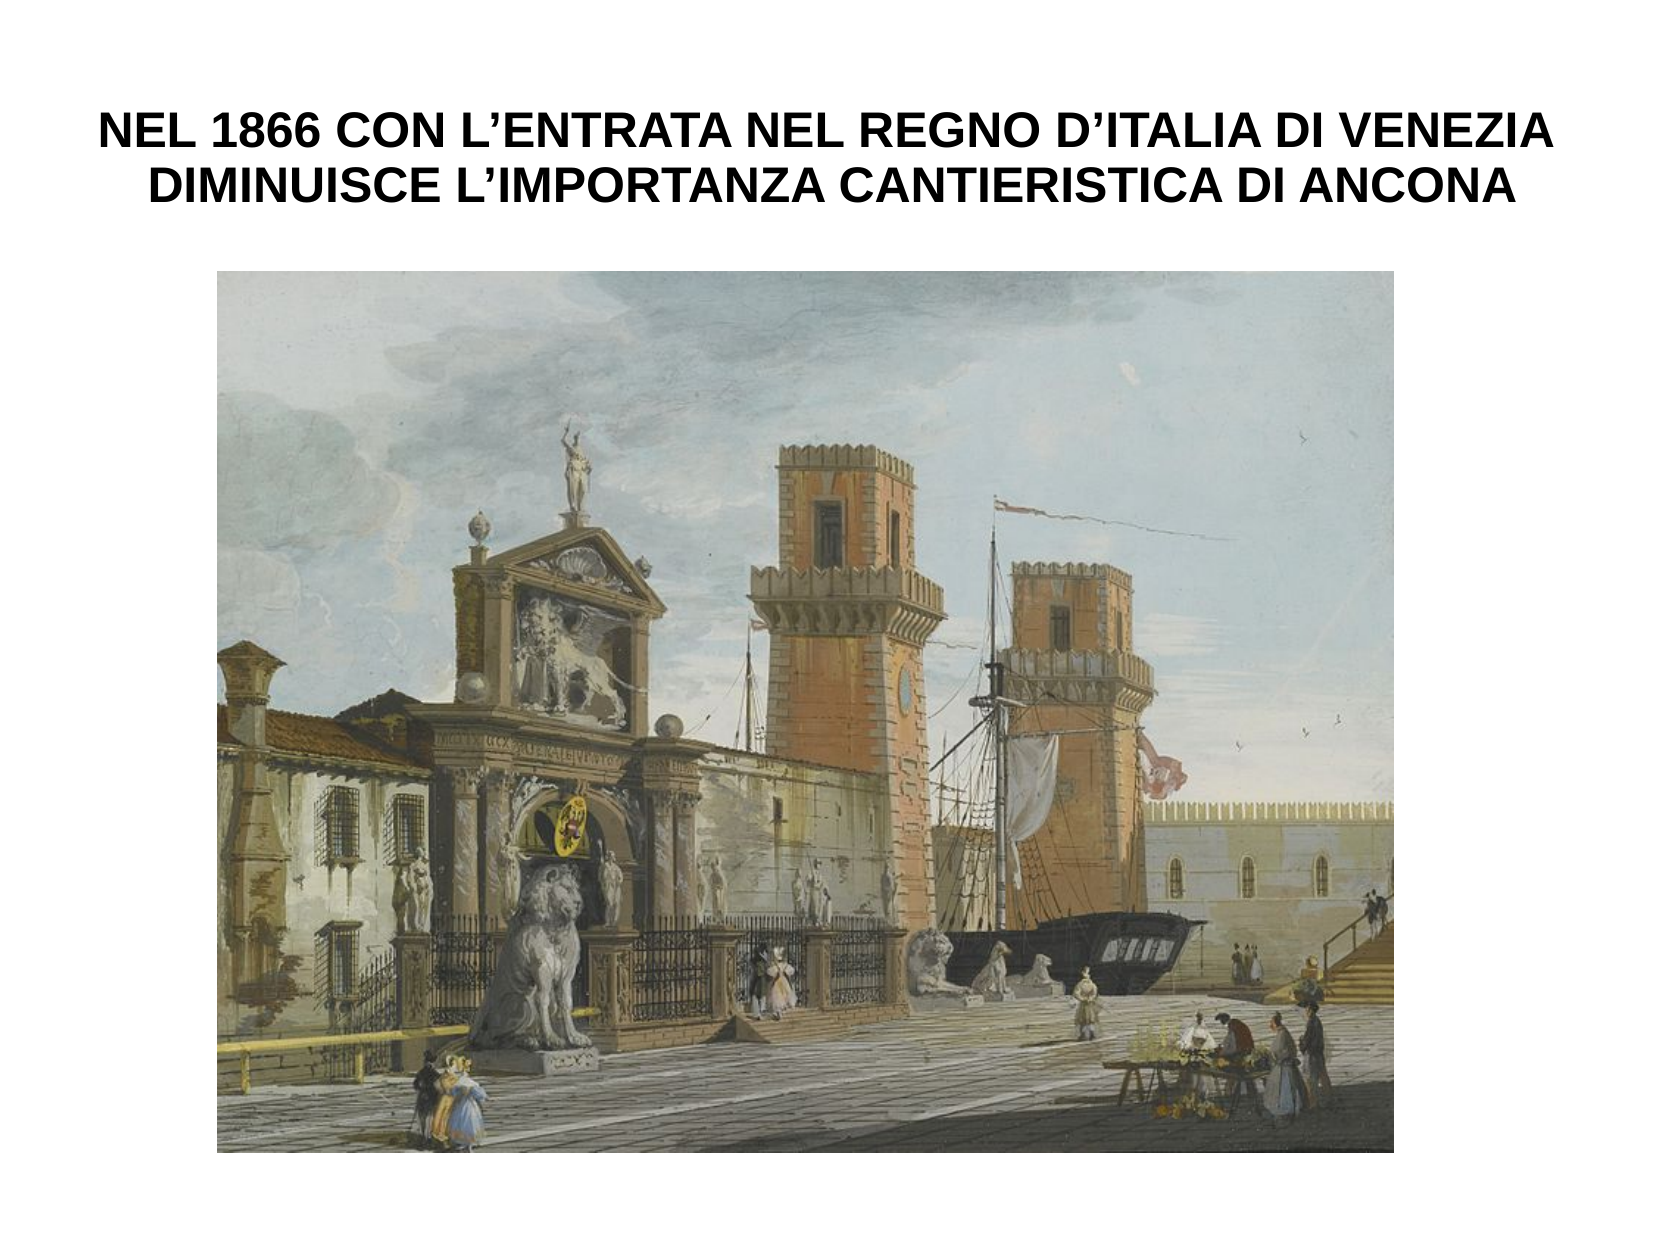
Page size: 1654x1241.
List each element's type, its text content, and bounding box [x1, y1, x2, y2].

text_box NEL 1866 CON L’ENTRATA NEL REGNO D’ITALIA DI VENEZIA DIMINUISCE L’IMPORTANZA CANTIERISTICA DI ANCONA [82, 94, 1583, 221]
picture [217, 271, 1394, 1153]
